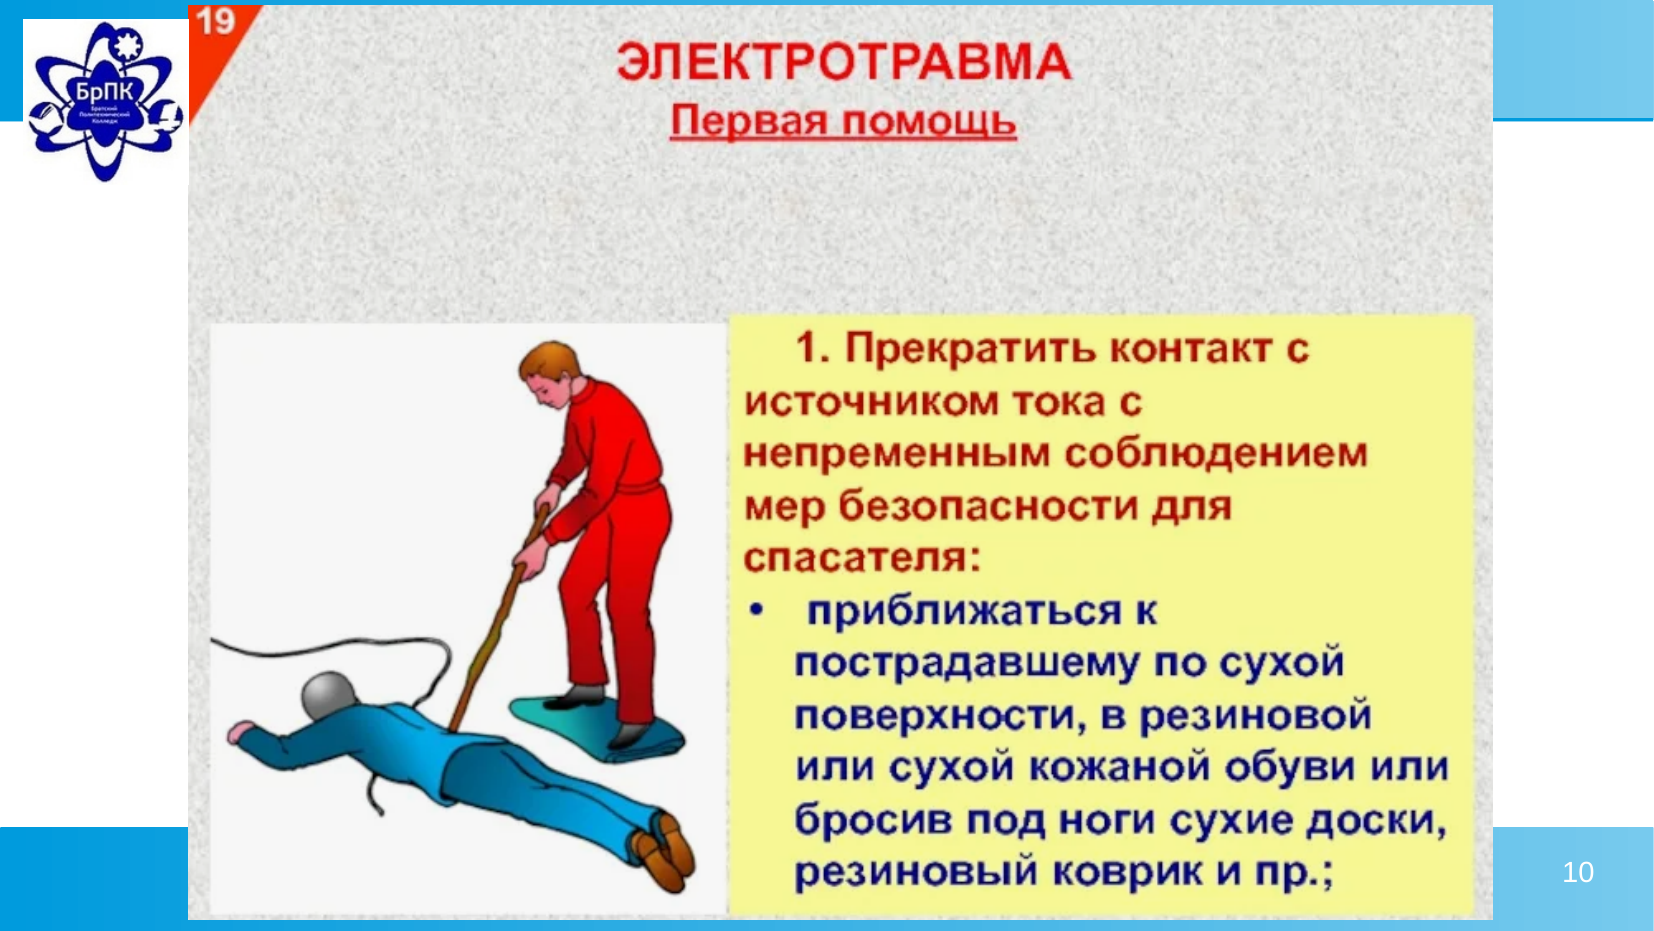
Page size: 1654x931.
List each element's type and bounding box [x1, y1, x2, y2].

picture [23, 5, 1493, 921]
